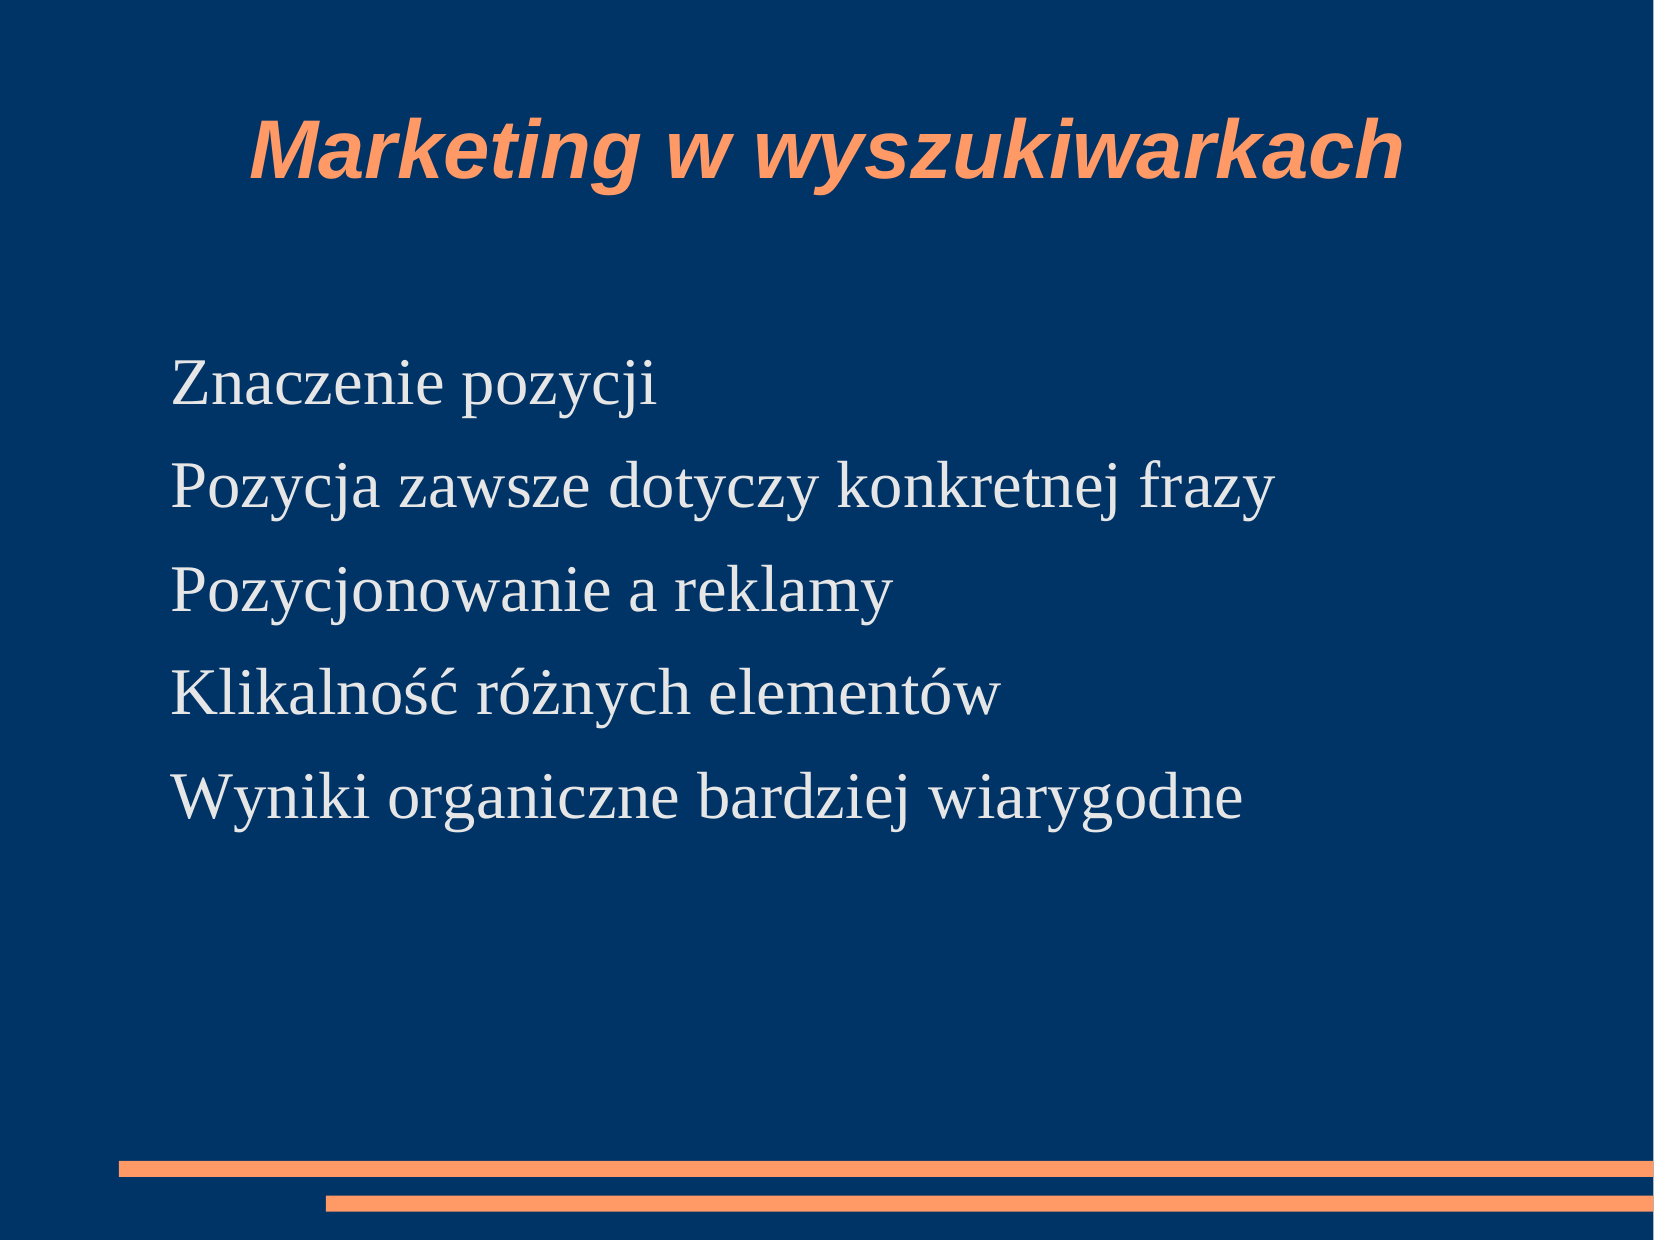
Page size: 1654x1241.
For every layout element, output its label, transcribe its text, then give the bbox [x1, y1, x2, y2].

title Marketing w wyszukiwarkach [121, 46, 1534, 254]
list Znaczenie pozycji Pozycja zawsze dotyczy konkretnej frazy Pozycjonowanie a reklamy Klikalność różnych elementów Wyniki organiczne bardziej wiarygodne [152, 344, 1534, 1127]
